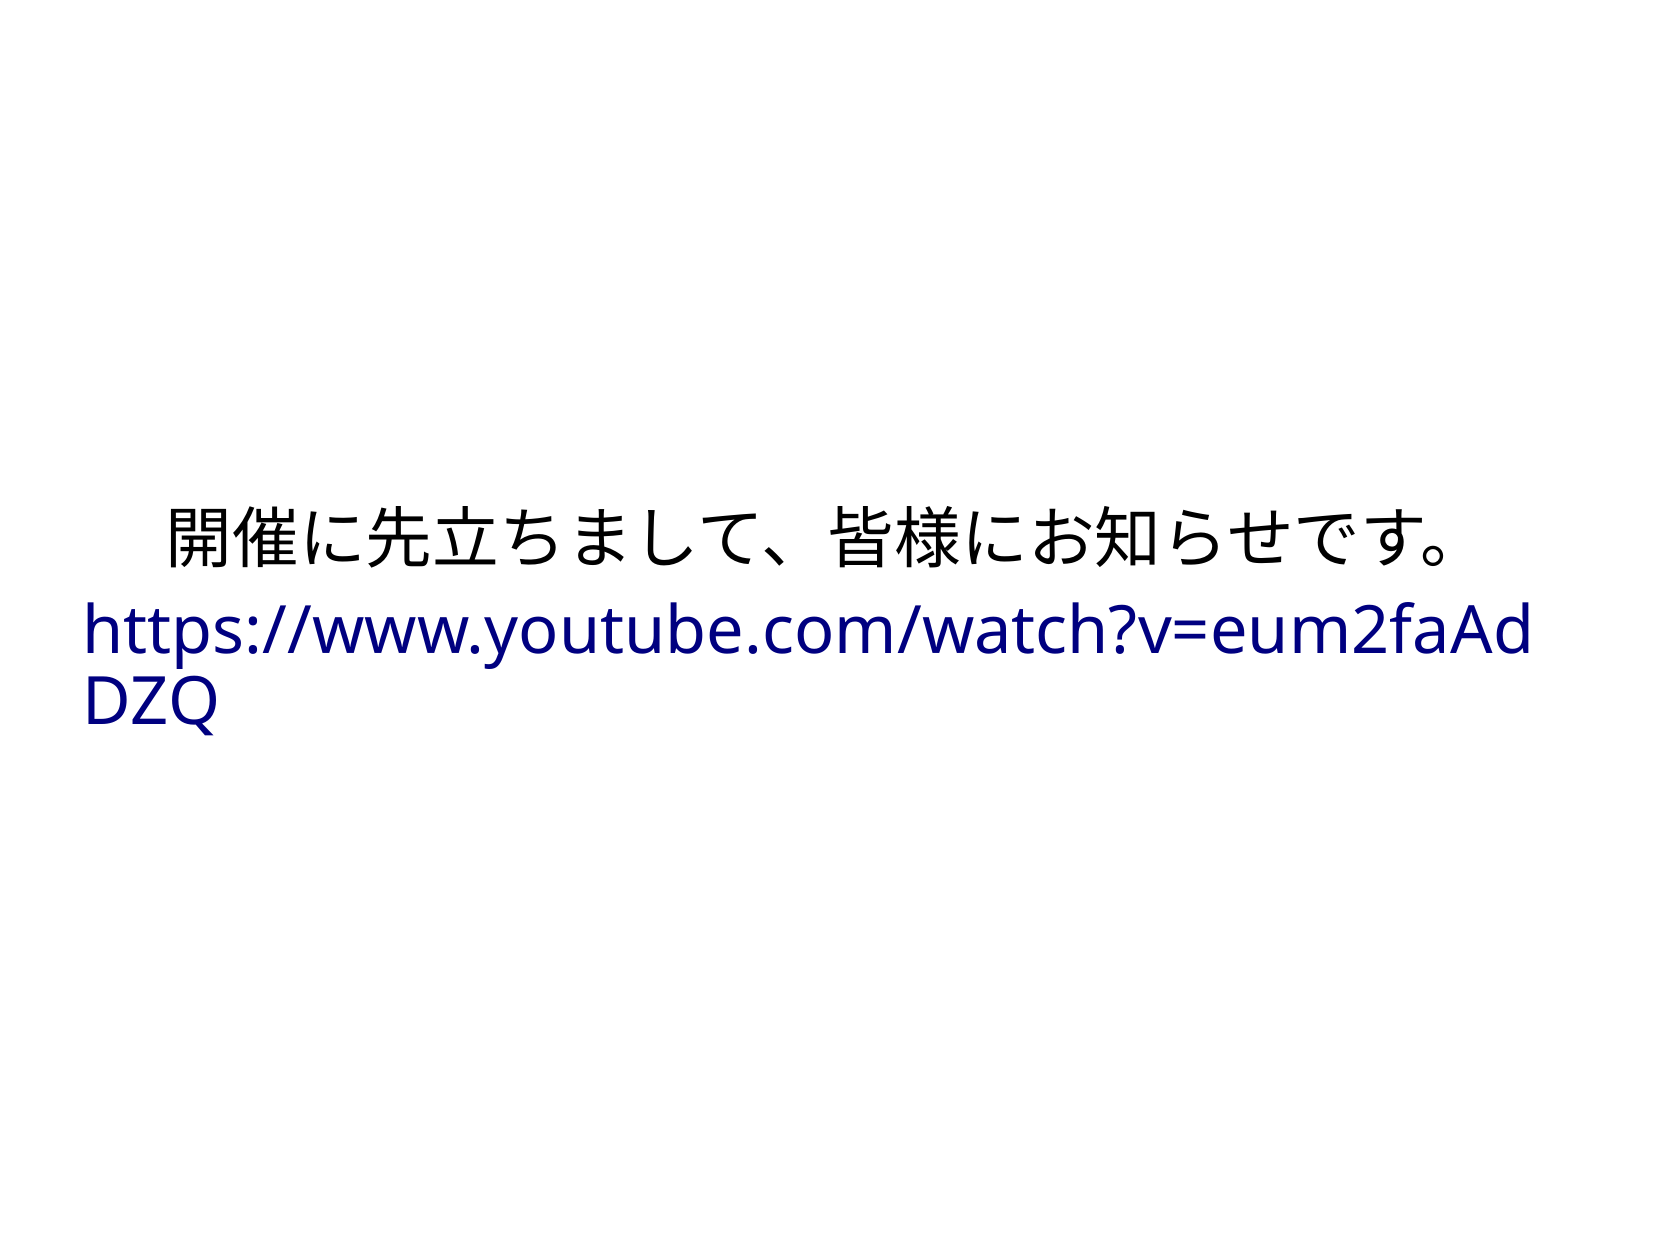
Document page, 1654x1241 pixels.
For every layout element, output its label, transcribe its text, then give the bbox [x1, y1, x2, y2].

subtitle 開催に先立ちまして、皆様にお知らせです。 https://www.youtube.com/watch?v=eum2faAdDZQ [82, 49, 1571, 1109]
